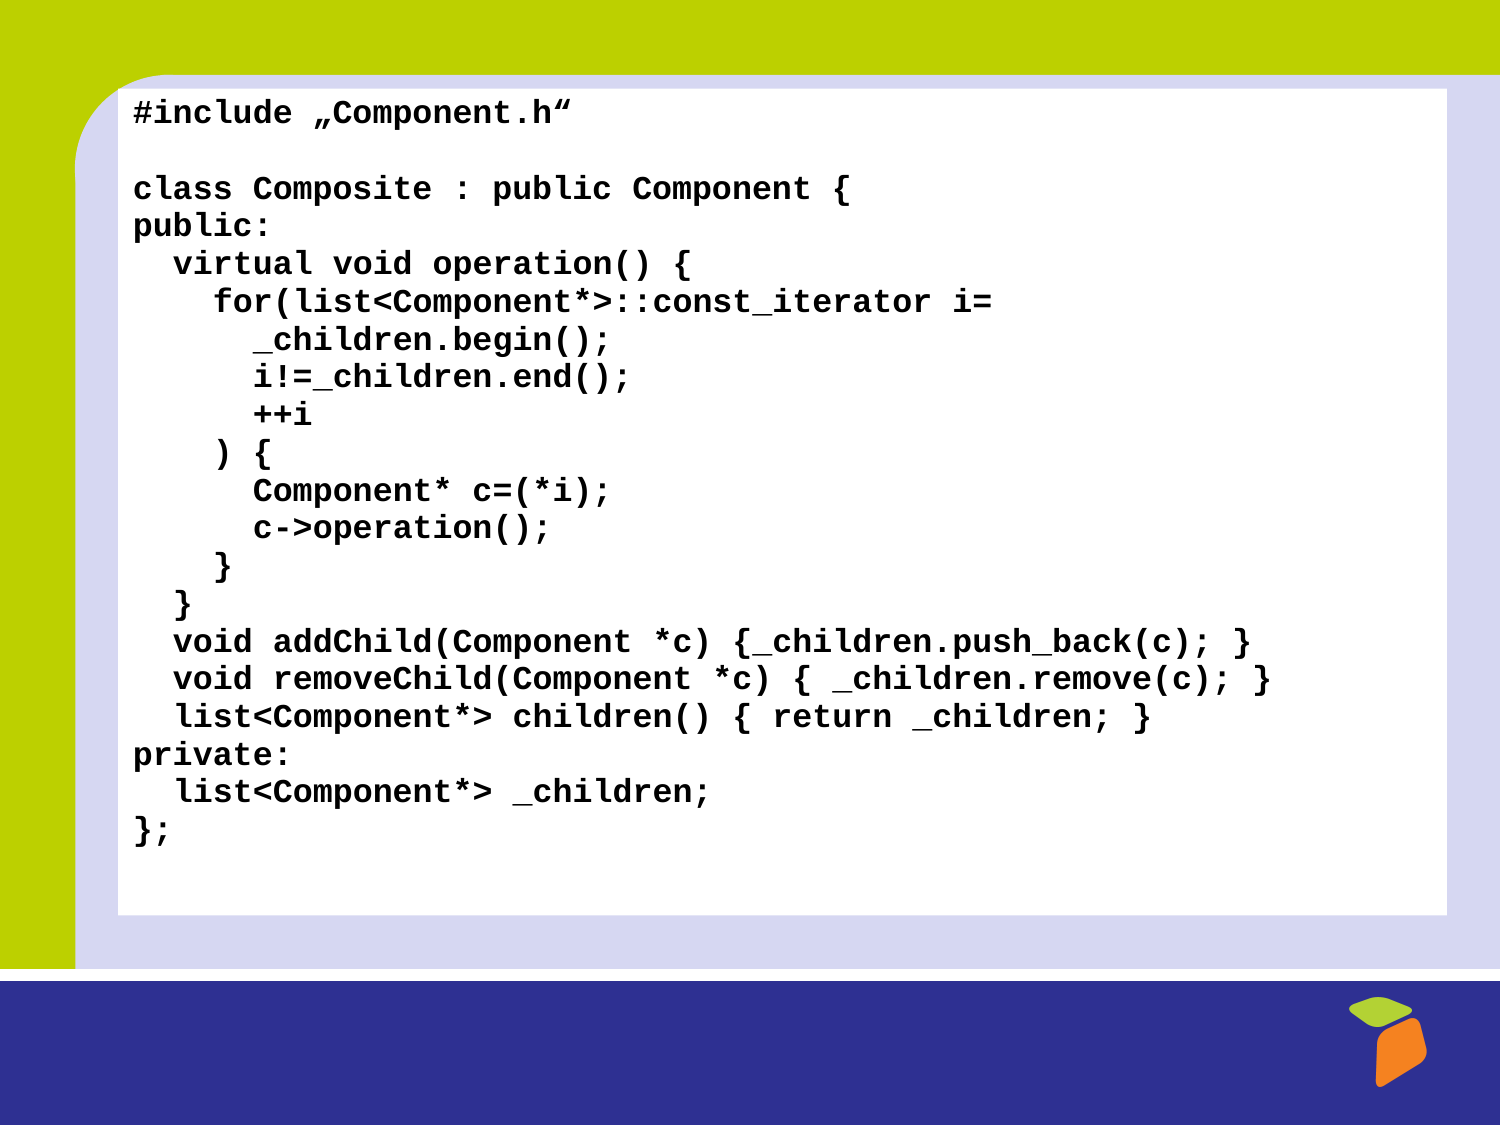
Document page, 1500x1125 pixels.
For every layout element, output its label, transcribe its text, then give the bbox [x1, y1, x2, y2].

text_box #include „Component.h“ class Composite : public Component { public: virtual void operation() { for(list<Component*>::const_iterator i= _children.begin(); i!=_children.end(); ++i ) { Component* c=(*i); c->operation(); } } void addChild(Component *c) {_children.push_back(c); } void removeChild(Component *c) { _children.remove(c); } list<Component*> children() { return _children; } private: list<Component*> _children; }; [118, 88, 1447, 916]
picture [0, 981, 1500, 1125]
